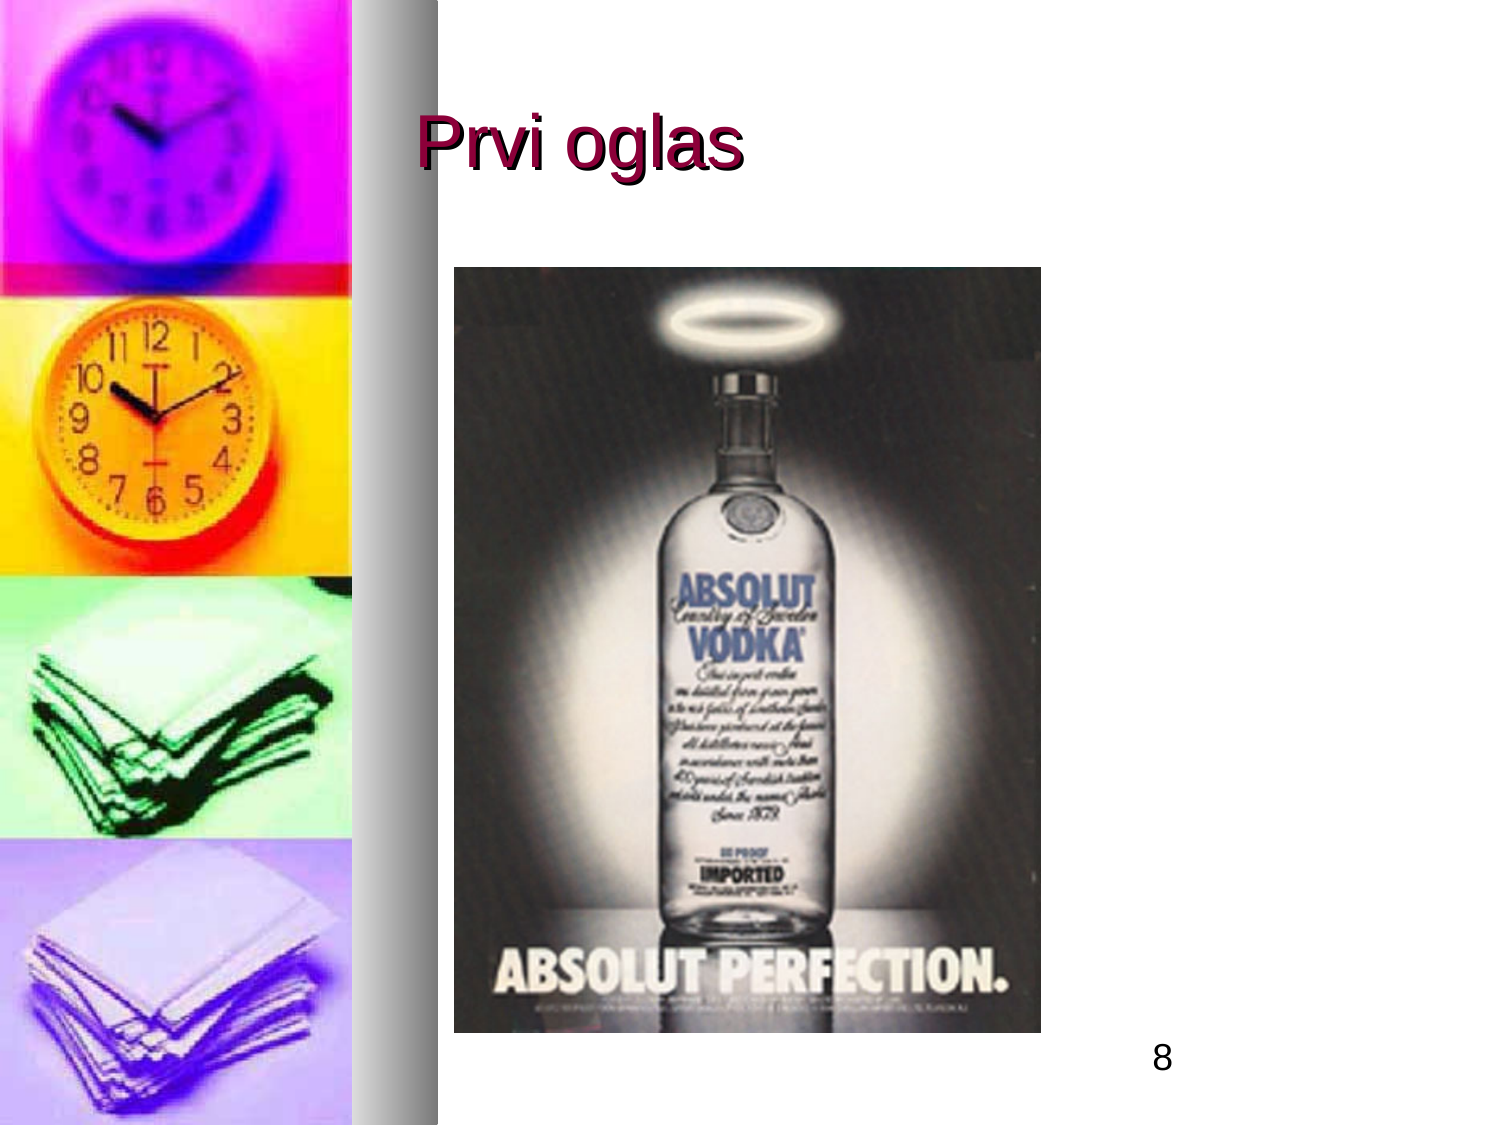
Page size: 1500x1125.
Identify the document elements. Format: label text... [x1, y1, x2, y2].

title Prvi oglas [399, 37, 1450, 238]
picture [0, 0, 352, 1125]
picture [454, 267, 1041, 1033]
